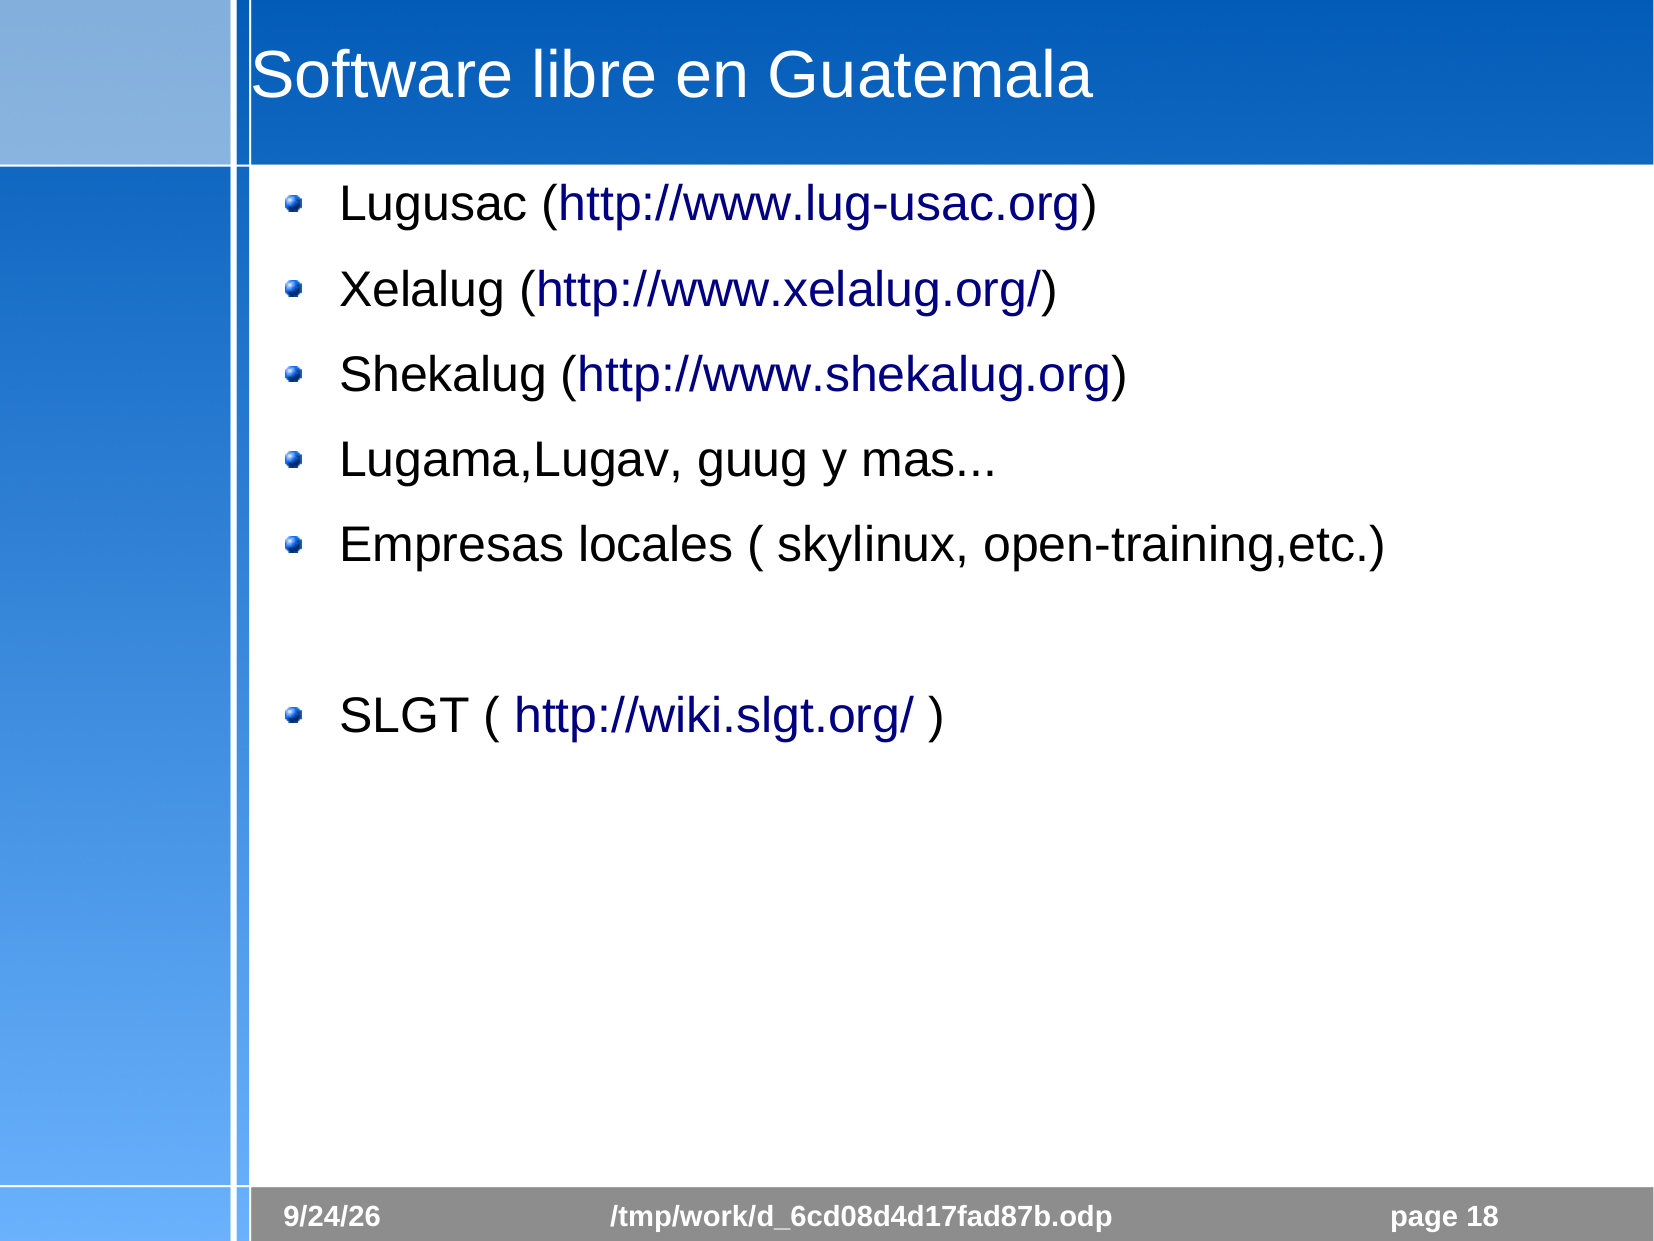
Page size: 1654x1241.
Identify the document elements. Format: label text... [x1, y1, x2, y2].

title Software libre en Guatemala [250, 19, 1477, 130]
list Lugusac (http://www.lug-usac.org) Xelalug (http://www.xelalug.org/) Shekalug (http://www.shekalug.org) Lugama,Lugav, guug y mas... Empresas locales ( skylinux, open-training,etc.) SLGT ( http://wiki.slgt.org/ ) [250, 175, 1477, 1036]
picture [0, 0, 1654, 1241]
